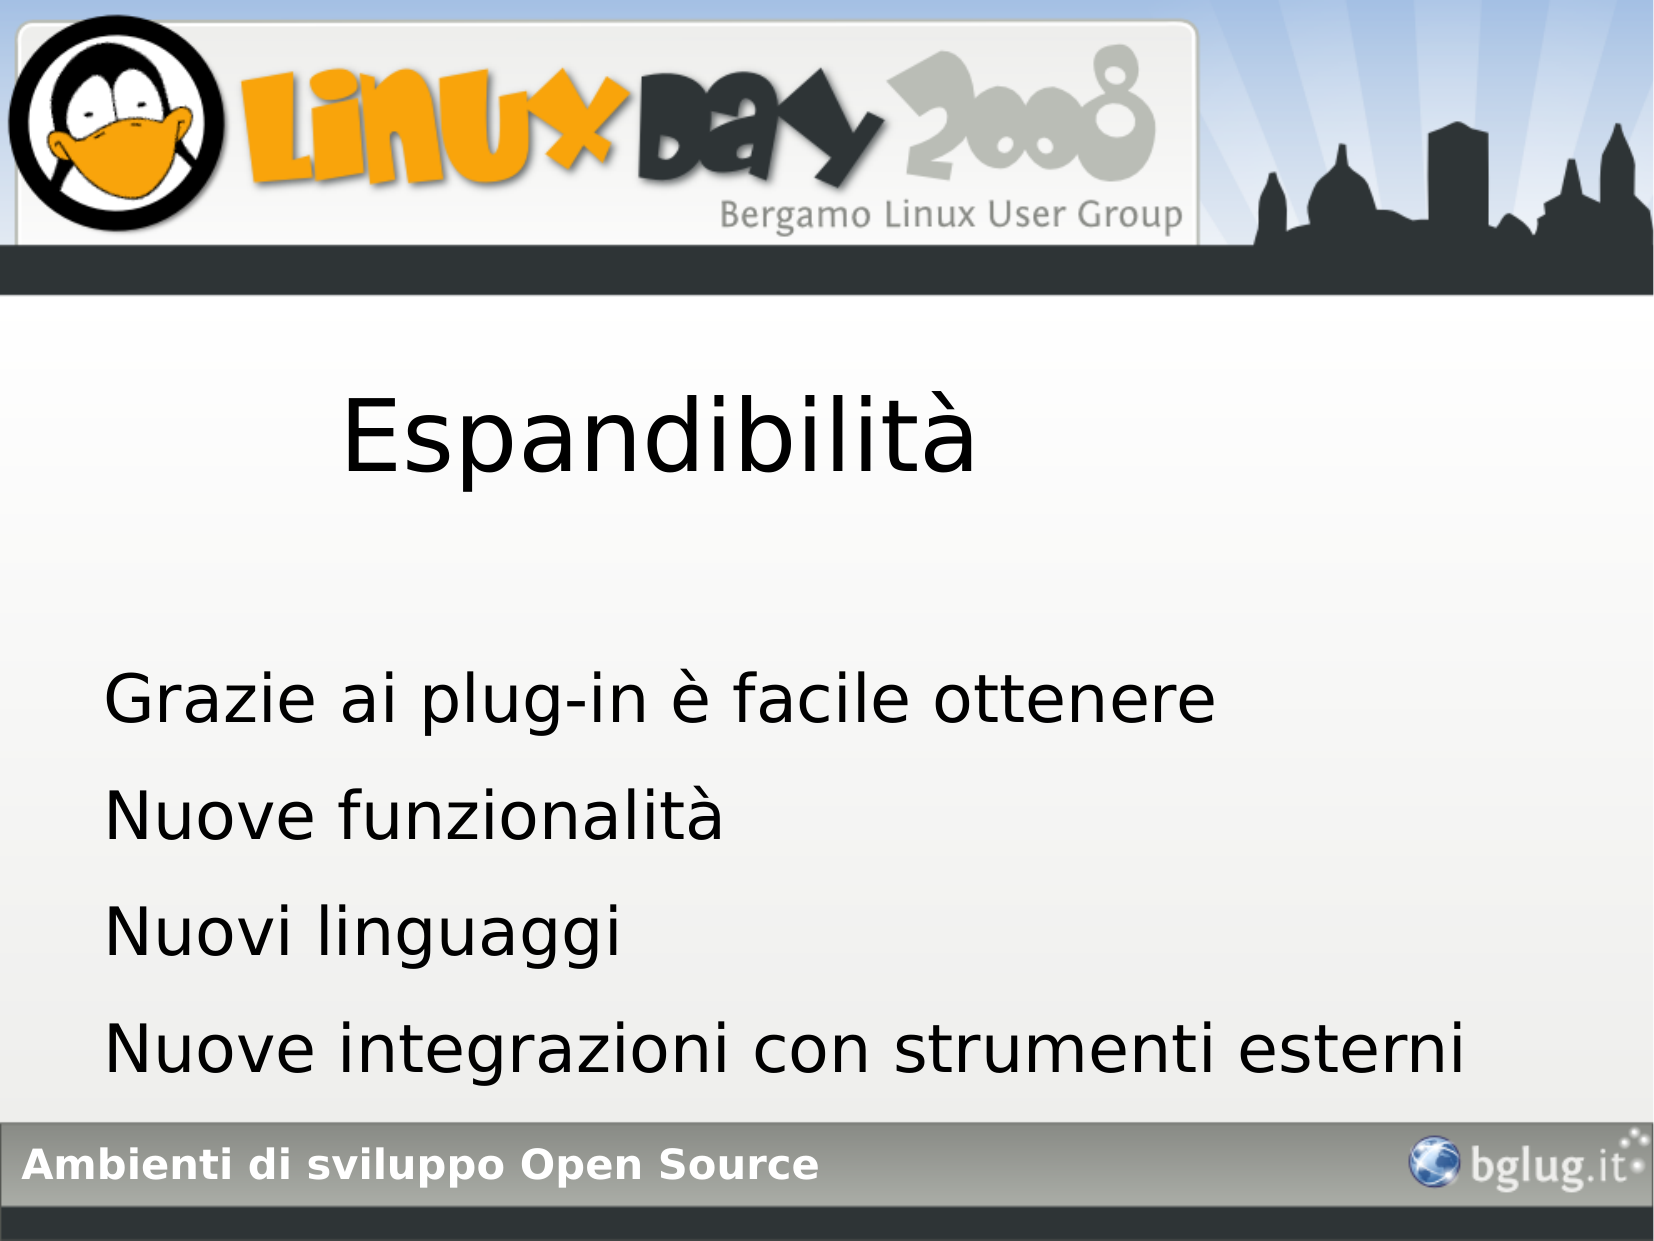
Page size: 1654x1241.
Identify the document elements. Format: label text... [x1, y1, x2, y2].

text_box Ambienti di sviluppo Open Source [6, 1133, 719, 1196]
text_box Espandibilità [324, 370, 922, 498]
picture [0, 0, 1654, 1241]
text_box Grazie ai plug-in è facile ottenere Nuove funzionalità Nuovi linguaggi Nuove integrazioni con strumenti esterni [88, 614, 1595, 1041]
